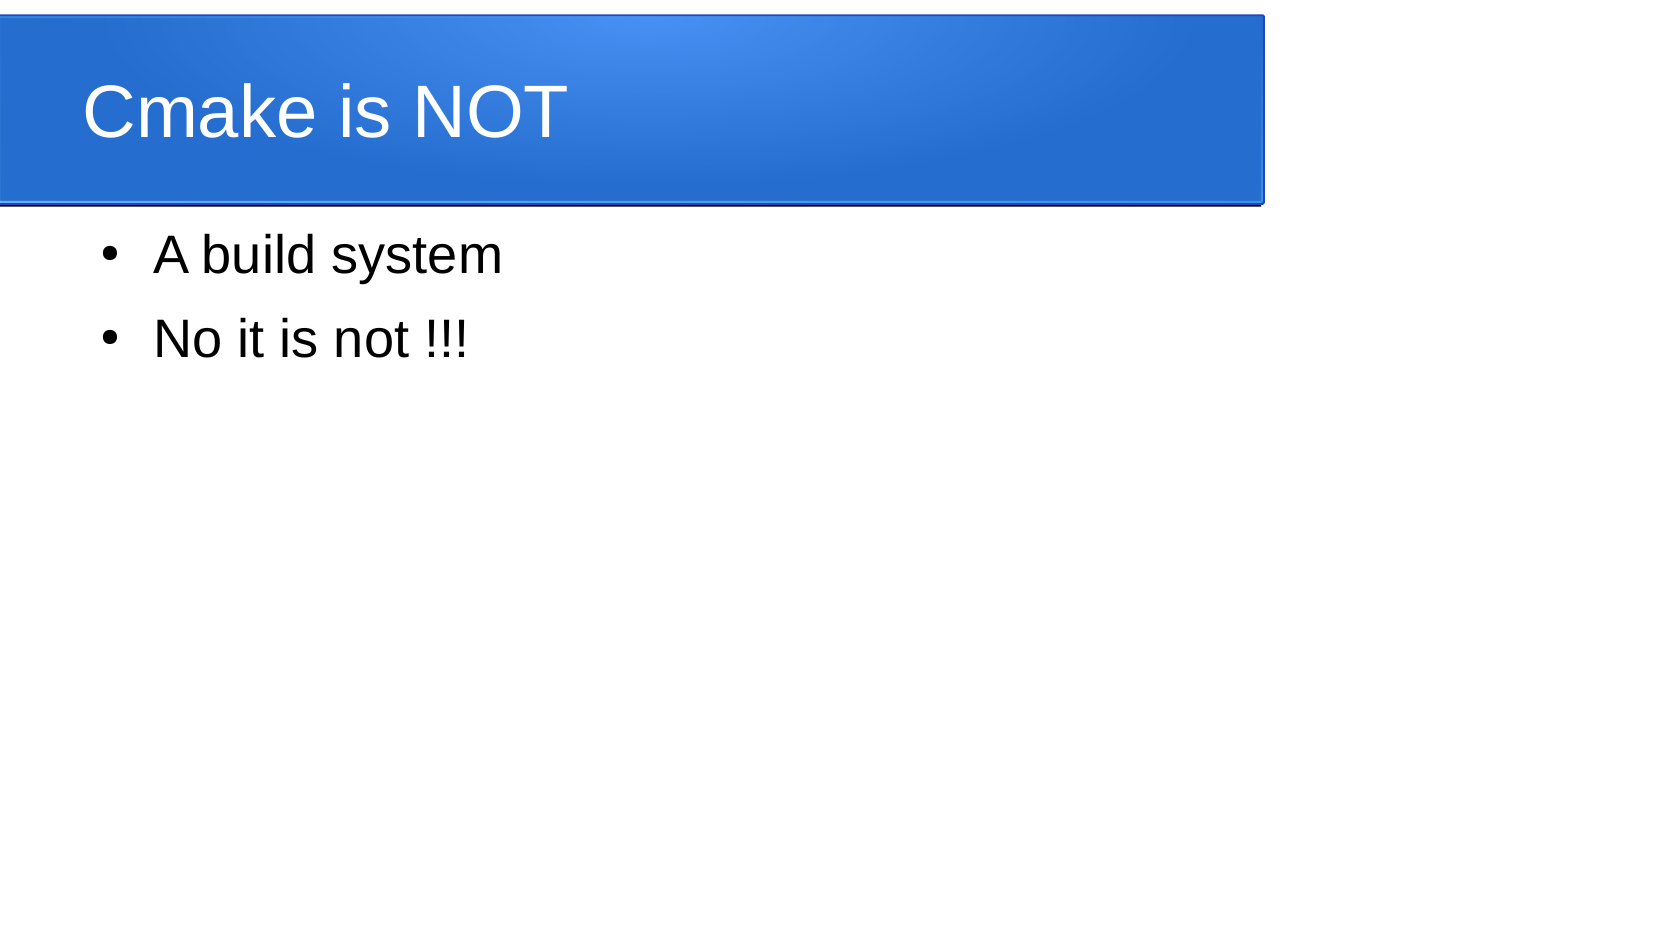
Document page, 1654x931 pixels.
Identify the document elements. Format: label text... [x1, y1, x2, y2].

list A build system No it is not !!! [82, 224, 1591, 886]
title Cmake is NOT [82, 35, 1235, 189]
